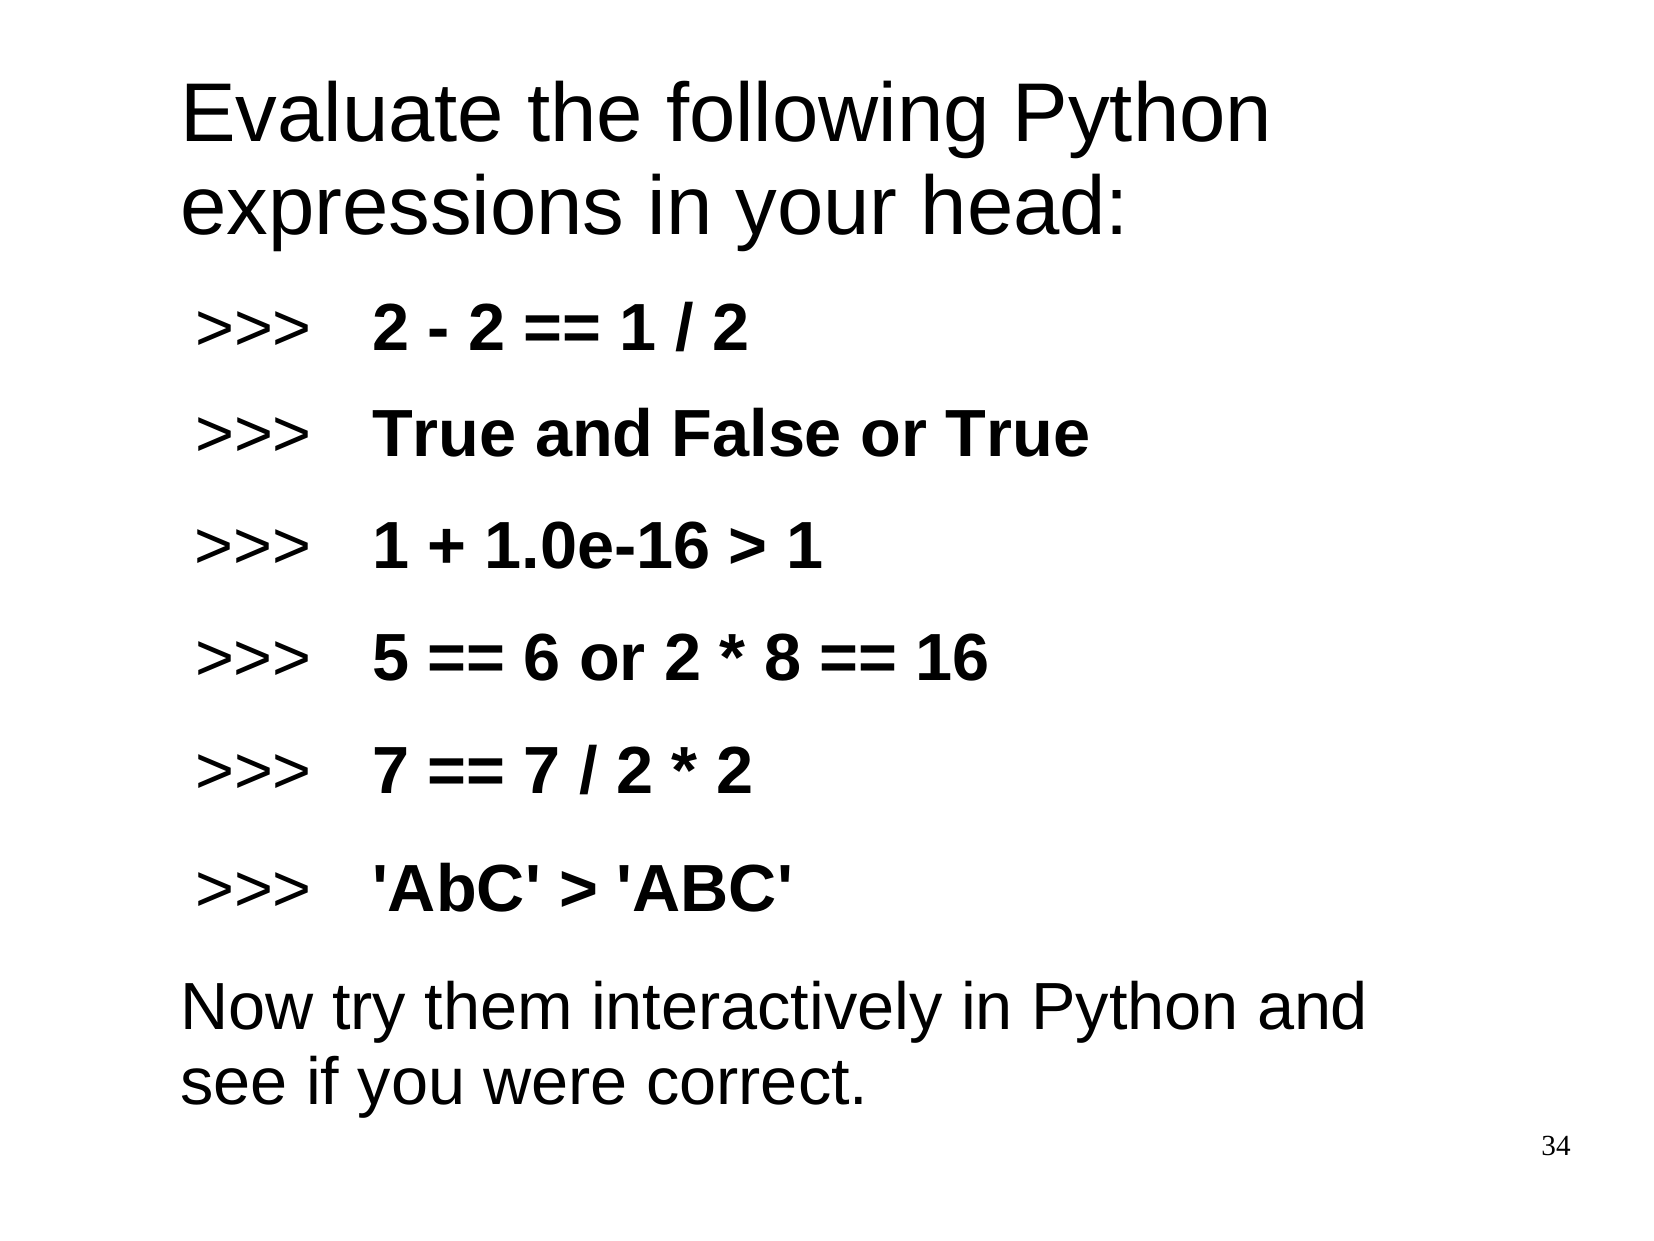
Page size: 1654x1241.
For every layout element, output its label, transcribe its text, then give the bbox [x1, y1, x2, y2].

text_box 7 == 7 / 2 * 2 [366, 726, 760, 814]
text_box True and False or True [366, 390, 1097, 477]
text_box >>> [189, 390, 319, 477]
text_box 2 - 2 == 1 / 2 [366, 283, 757, 371]
text_box 'AbC' > 'ABC' [366, 844, 800, 932]
text_box >>> [189, 283, 319, 371]
text_box 1 + 1.0e-16 > 1 [366, 502, 830, 590]
text_box Evaluate the following Python expressions in your head: [177, 63, 1276, 256]
text_box >>> [189, 614, 319, 702]
text_box >>> [189, 844, 319, 932]
text_box Now try them interactively in Python and see if you were correct. [177, 966, 1373, 1123]
text_box >>> [189, 726, 319, 814]
text_box 5 == 6 or 2 * 8 == 16 [366, 614, 997, 702]
text_box >>> [188, 502, 318, 590]
